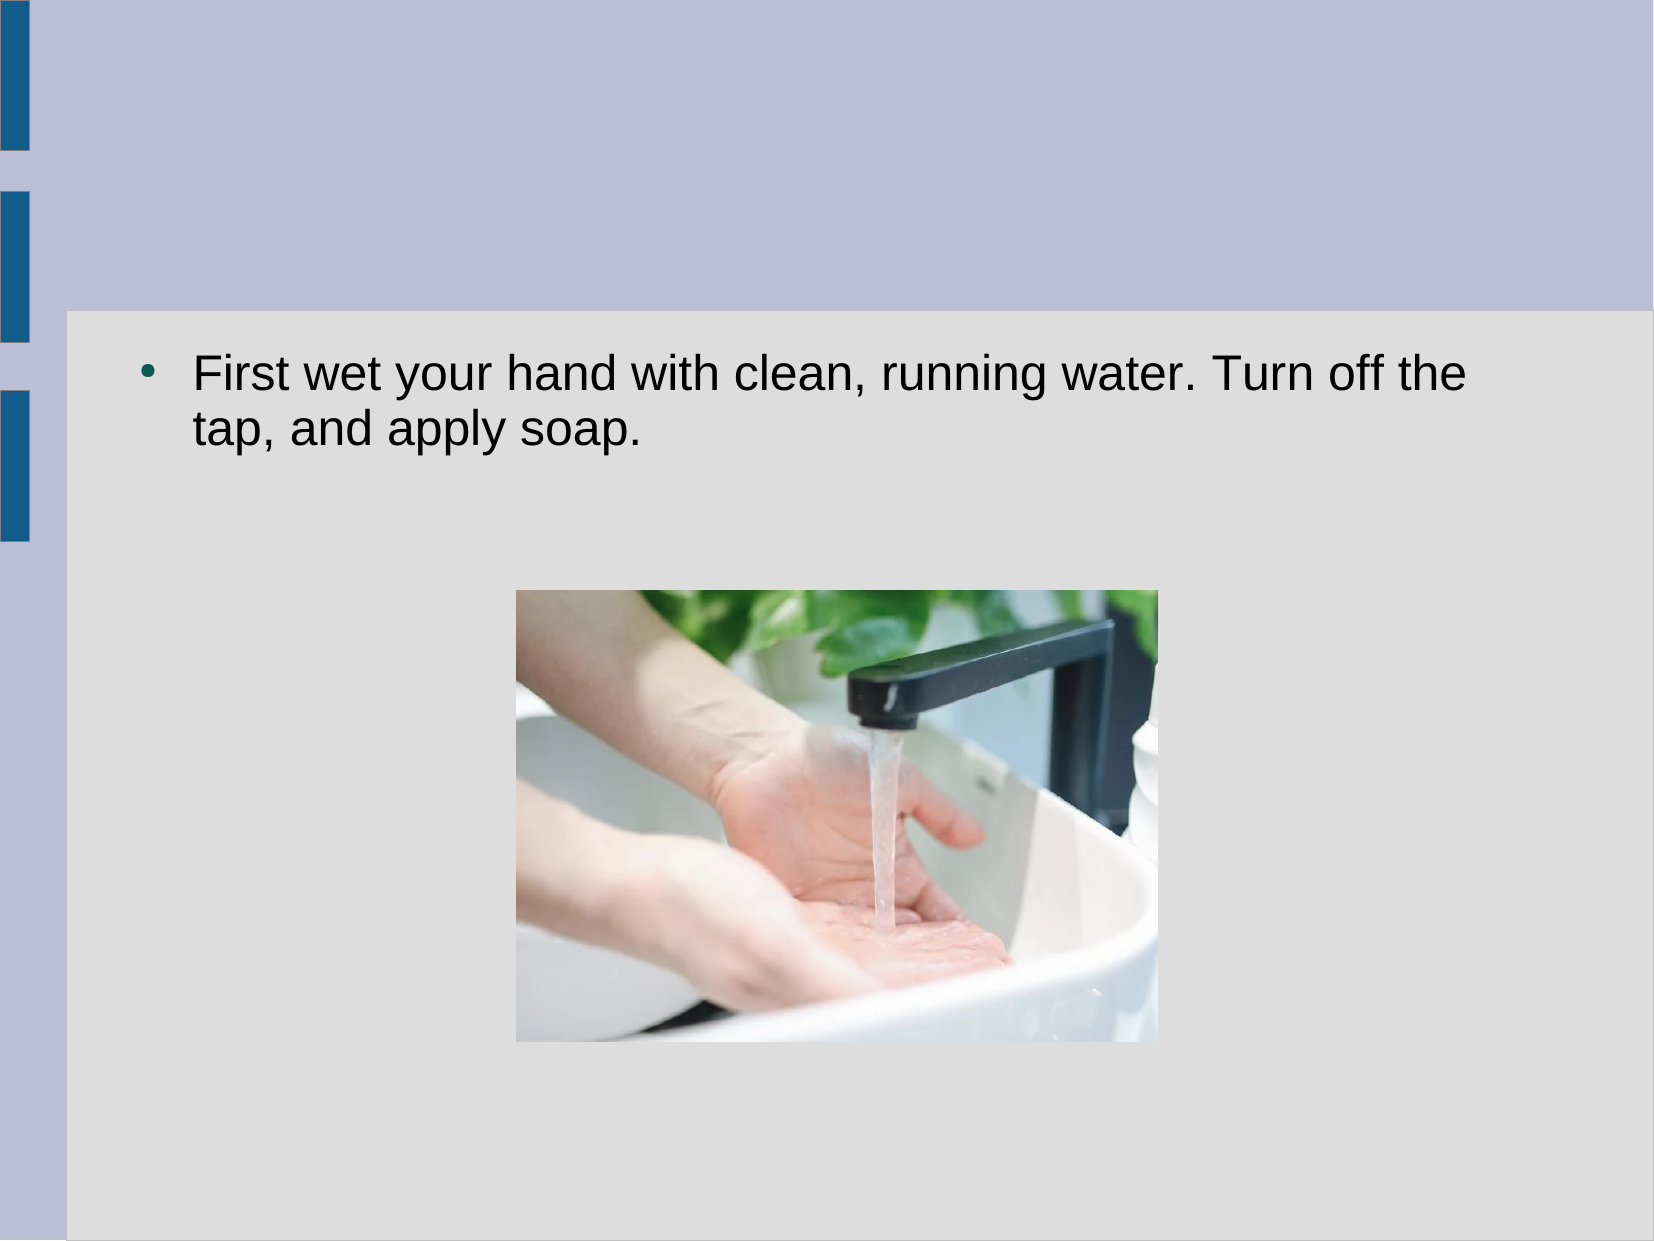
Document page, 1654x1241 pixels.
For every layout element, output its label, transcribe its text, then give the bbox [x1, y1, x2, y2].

list First wet your hand with clean, running water. Turn off the tap, and apply soap. [121, 344, 1534, 1127]
picture [516, 590, 1158, 1042]
